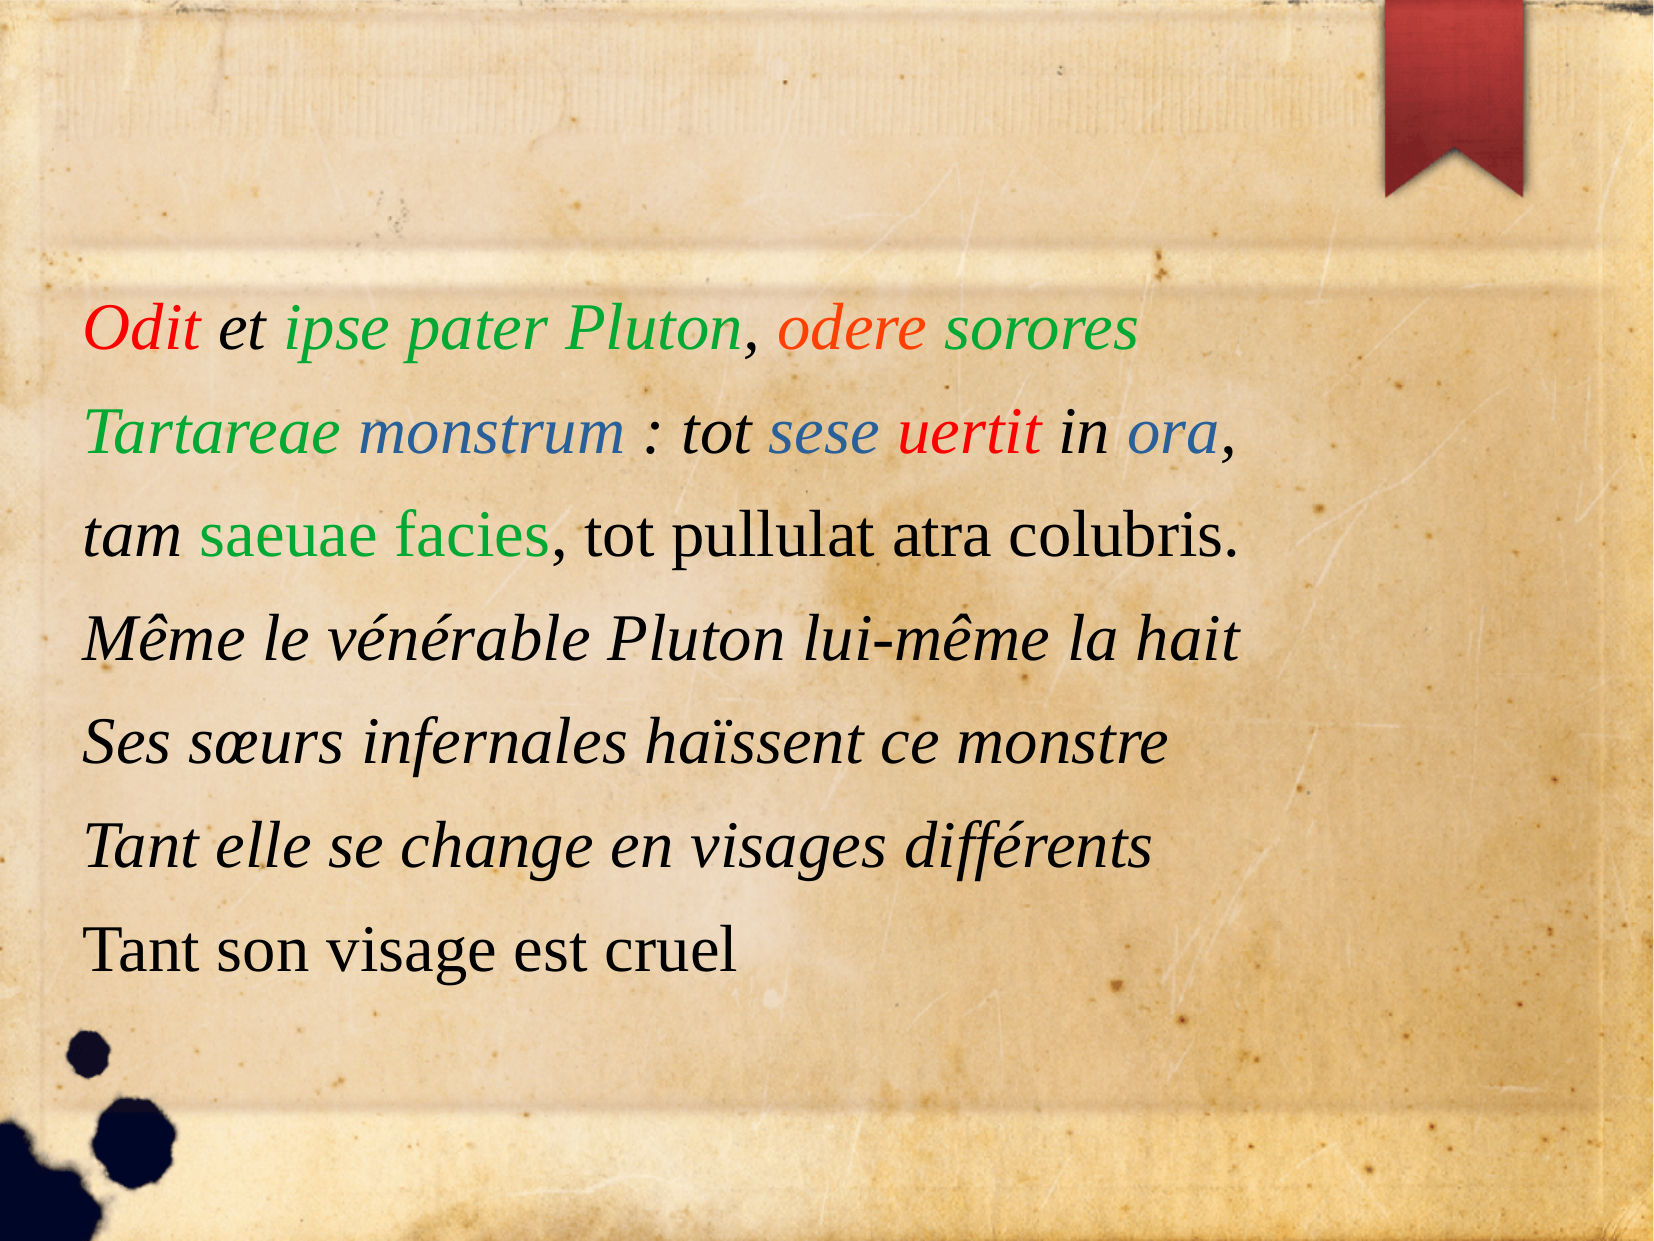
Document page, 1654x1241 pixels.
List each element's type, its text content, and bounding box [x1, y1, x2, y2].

picture [0, 0, 1654, 1241]
list Odit et ipse pater Pluton, odere sorores Tartareae monstrum : tot sese uertit in ora, tam saeuae facies, tot pullulat atra colubris. Même le vénérable Pluton lui-même la hait Ses sœurs infernales haïssent ce monstre Tant elle se change en visages différents Tant son visage est cruel [82, 290, 1538, 1010]
